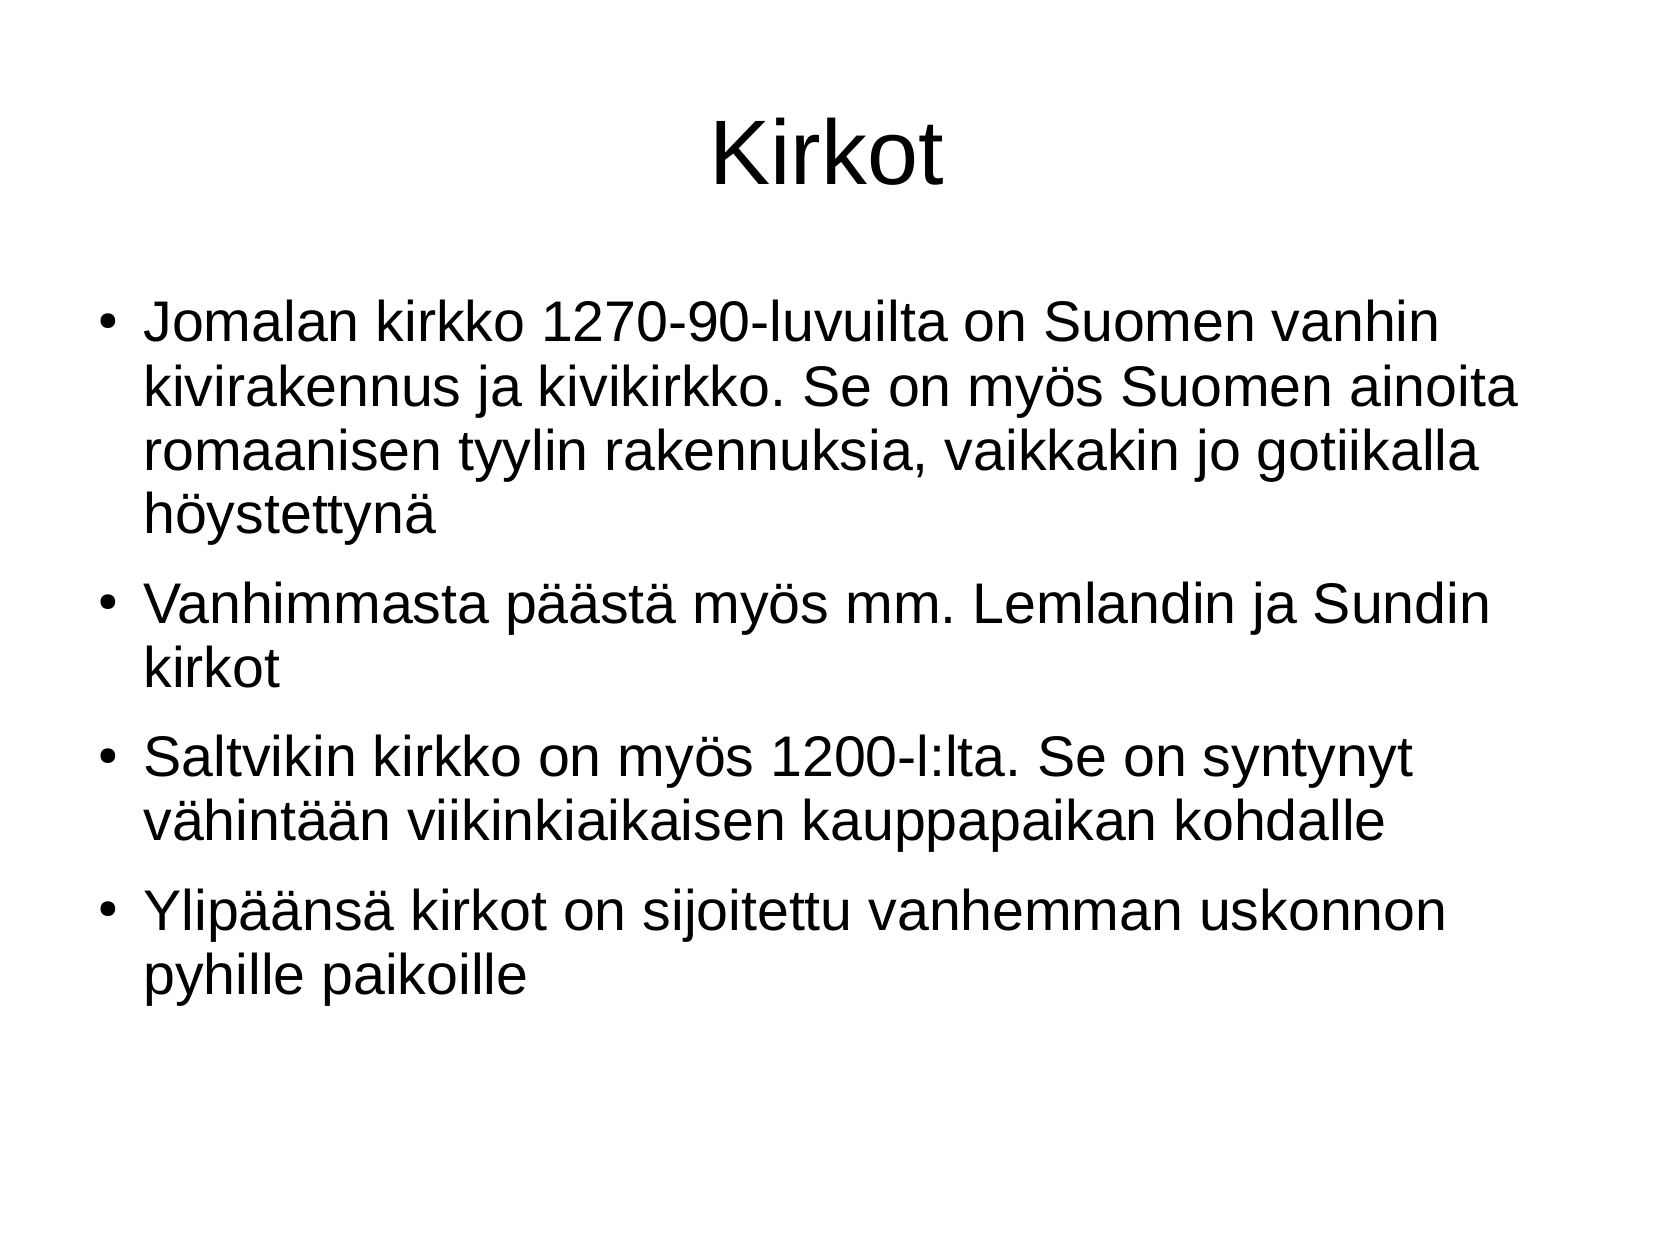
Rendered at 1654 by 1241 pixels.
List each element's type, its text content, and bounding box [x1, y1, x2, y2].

title Kirkot [82, 49, 1571, 257]
list Jomalan kirkko 1270-90-luvuilta on Suomen vanhin kivirakennus ja kivikirkko. Se on myös Suomen ainoita romaanisen tyylin rakennuksia, vaikkakin jo gotiikalla höystettynä Vanhimmasta päästä myös mm. Lemlandin ja Sundin kirkot Saltvikin kirkko on myös 1200-l:lta. Se on syntynyt vähintään viikinkiaikaisen kauppapaikan kohdalle Ylipäänsä kirkot on sijoitettu vanhemman uskonnon pyhille paikoille [82, 290, 1571, 1010]
